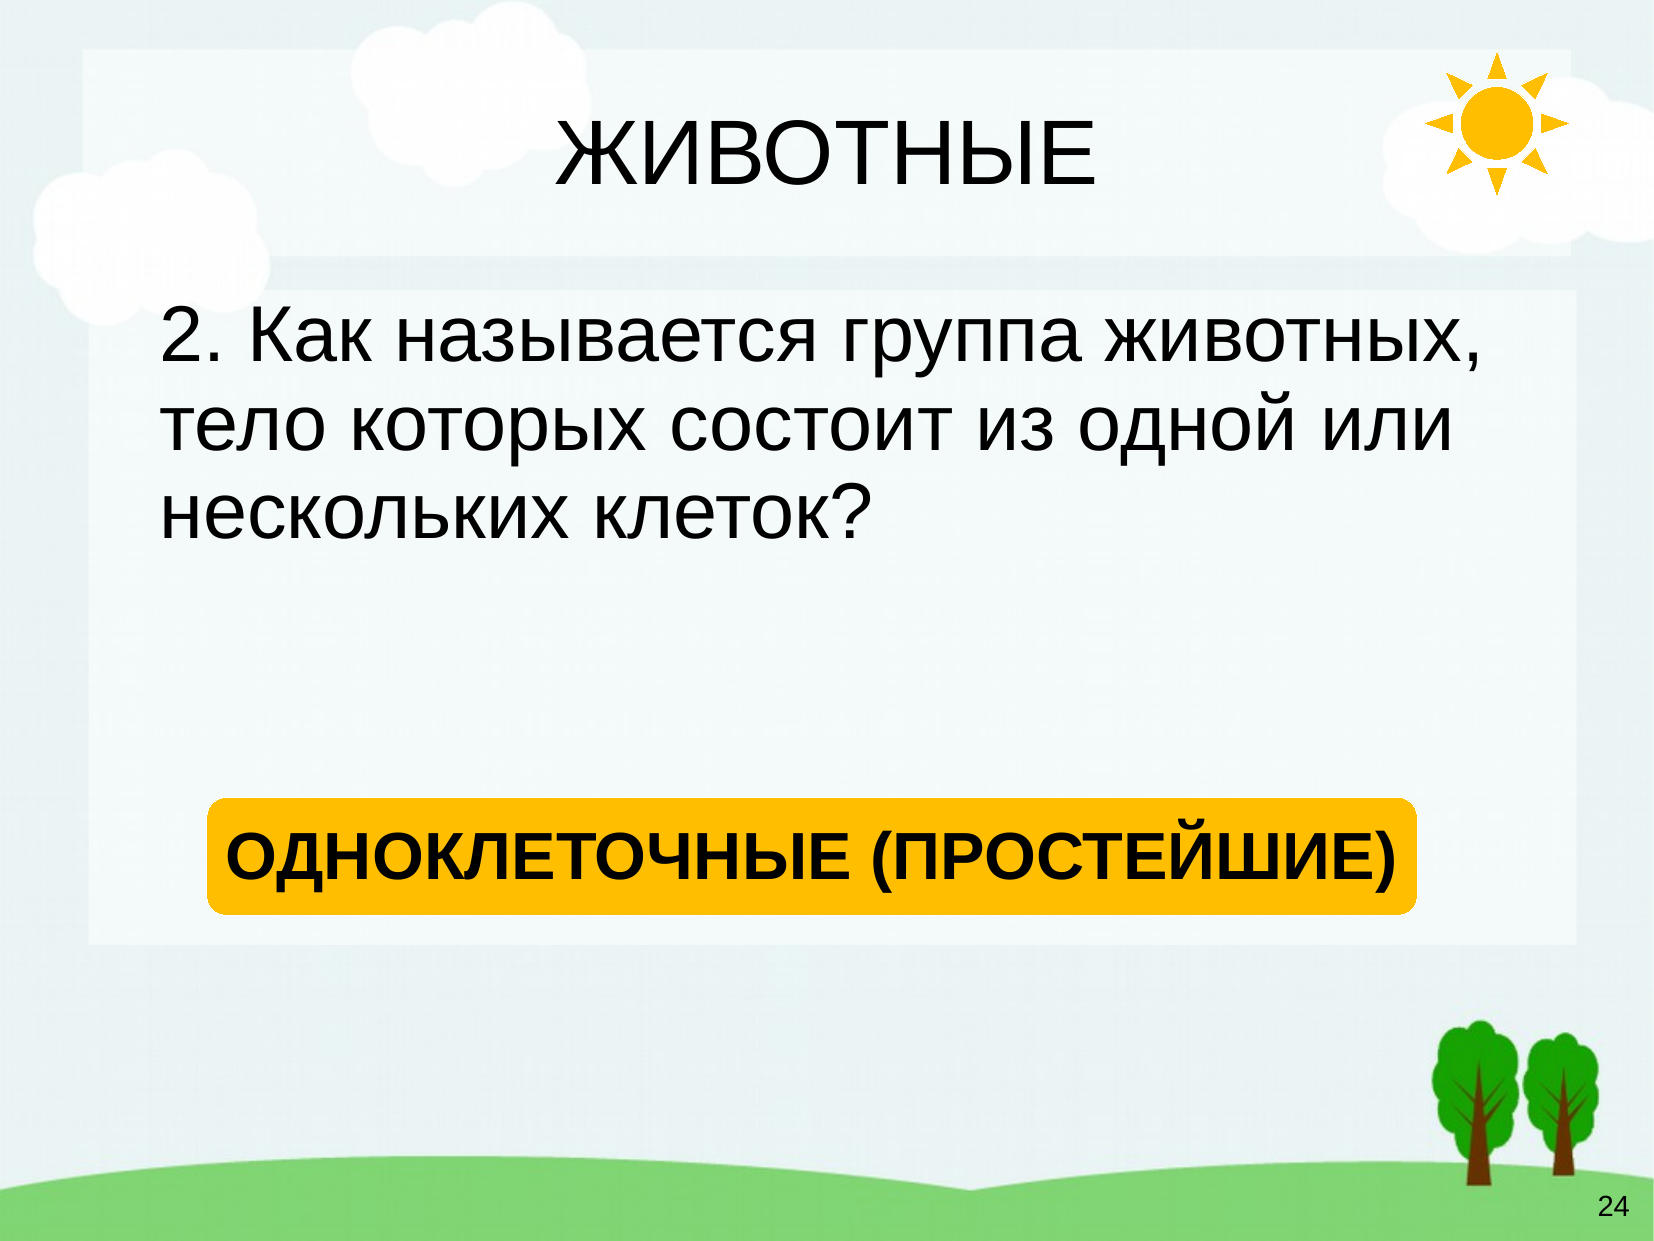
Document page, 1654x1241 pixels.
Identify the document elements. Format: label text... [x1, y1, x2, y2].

text_box [1520, 71, 1550, 100]
text_box [1444, 146, 1474, 176]
text_box ОДНОКЛЕТОЧНЫЕ (ПРОСТЕЙШИЕ) [206, 797, 1418, 916]
text_box [1486, 167, 1508, 198]
text_box [1460, 86, 1535, 161]
picture [0, 0, 1654, 1241]
text_box [1444, 71, 1474, 100]
title ЖИВОТНЫЕ [82, 49, 1571, 257]
text_box [1486, 49, 1508, 80]
text_box [1520, 146, 1550, 176]
text_box [1540, 112, 1571, 134]
text_box [1423, 112, 1454, 134]
list 2. Как называется группа животных, тело которых состоит из одной или нескольких клеток? [88, 290, 1577, 945]
